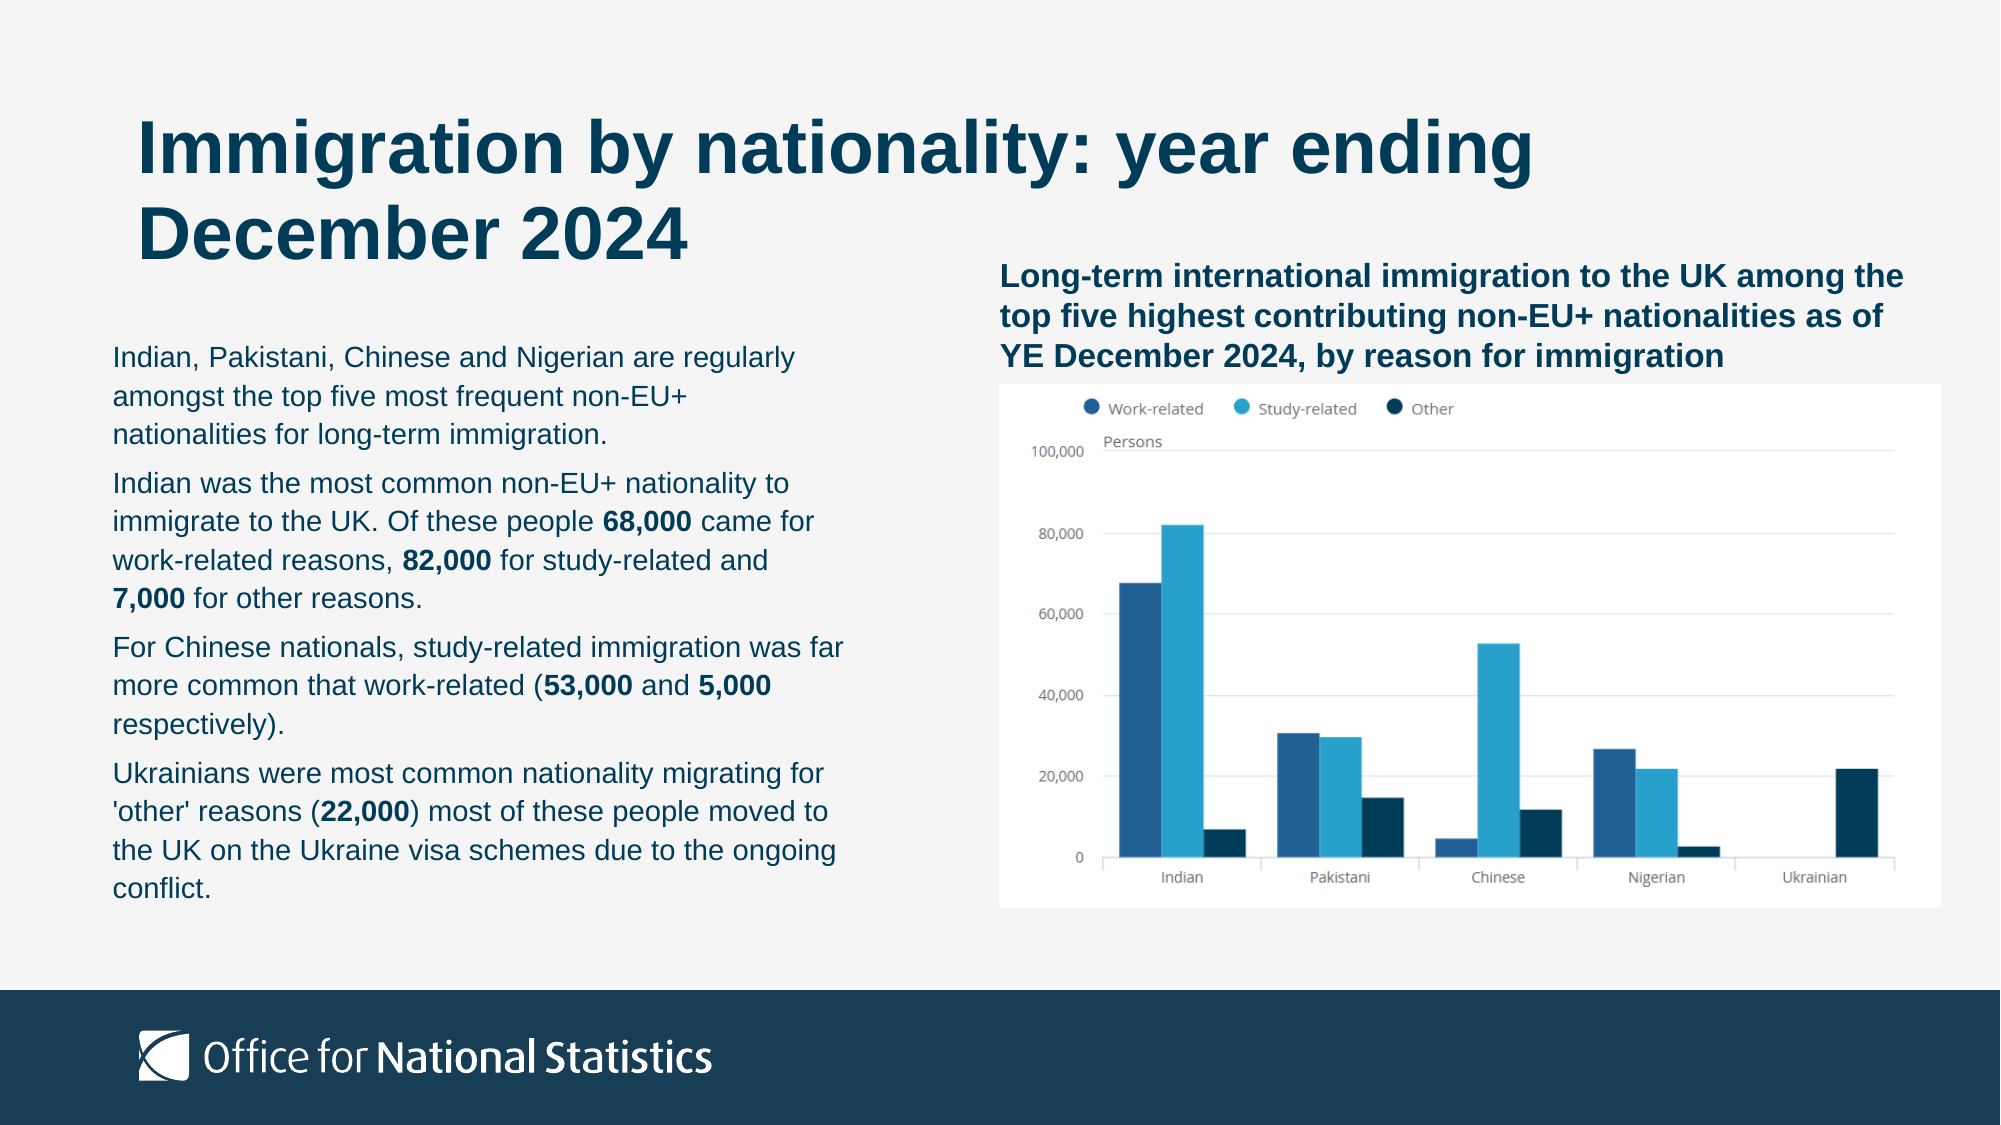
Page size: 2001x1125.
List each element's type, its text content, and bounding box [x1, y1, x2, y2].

title Immigration by nationality: year ending December 2024 [137, 105, 1863, 279]
picture [999, 384, 1941, 908]
text_box Indian, Pakistani, Chinese and Nigerian are regularly amongst the top five most frequent non-EU+ nationalities for long-term immigration. Indian was the most common non-EU+ nationality to immigrate to the UK. Of these people 68,000 came for work-related reasons, 82,000 for study-related and 7,000 for other reasons. For Chinese nationals, study-related immigration was far more common that work-related (53,000 and 5,000 respectively). Ukrainians were most common nationality migrating for 'other' reasons (22,000) most of these people moved to the UK on the Ukraine visa schemes due to the ongoing conflict. [112, 334, 850, 908]
text_box Long-term international immigration to the UK among the top five highest contributing non-EU+ nationalities as of YE December 2024, by reason for immigration [984, 246, 1936, 384]
